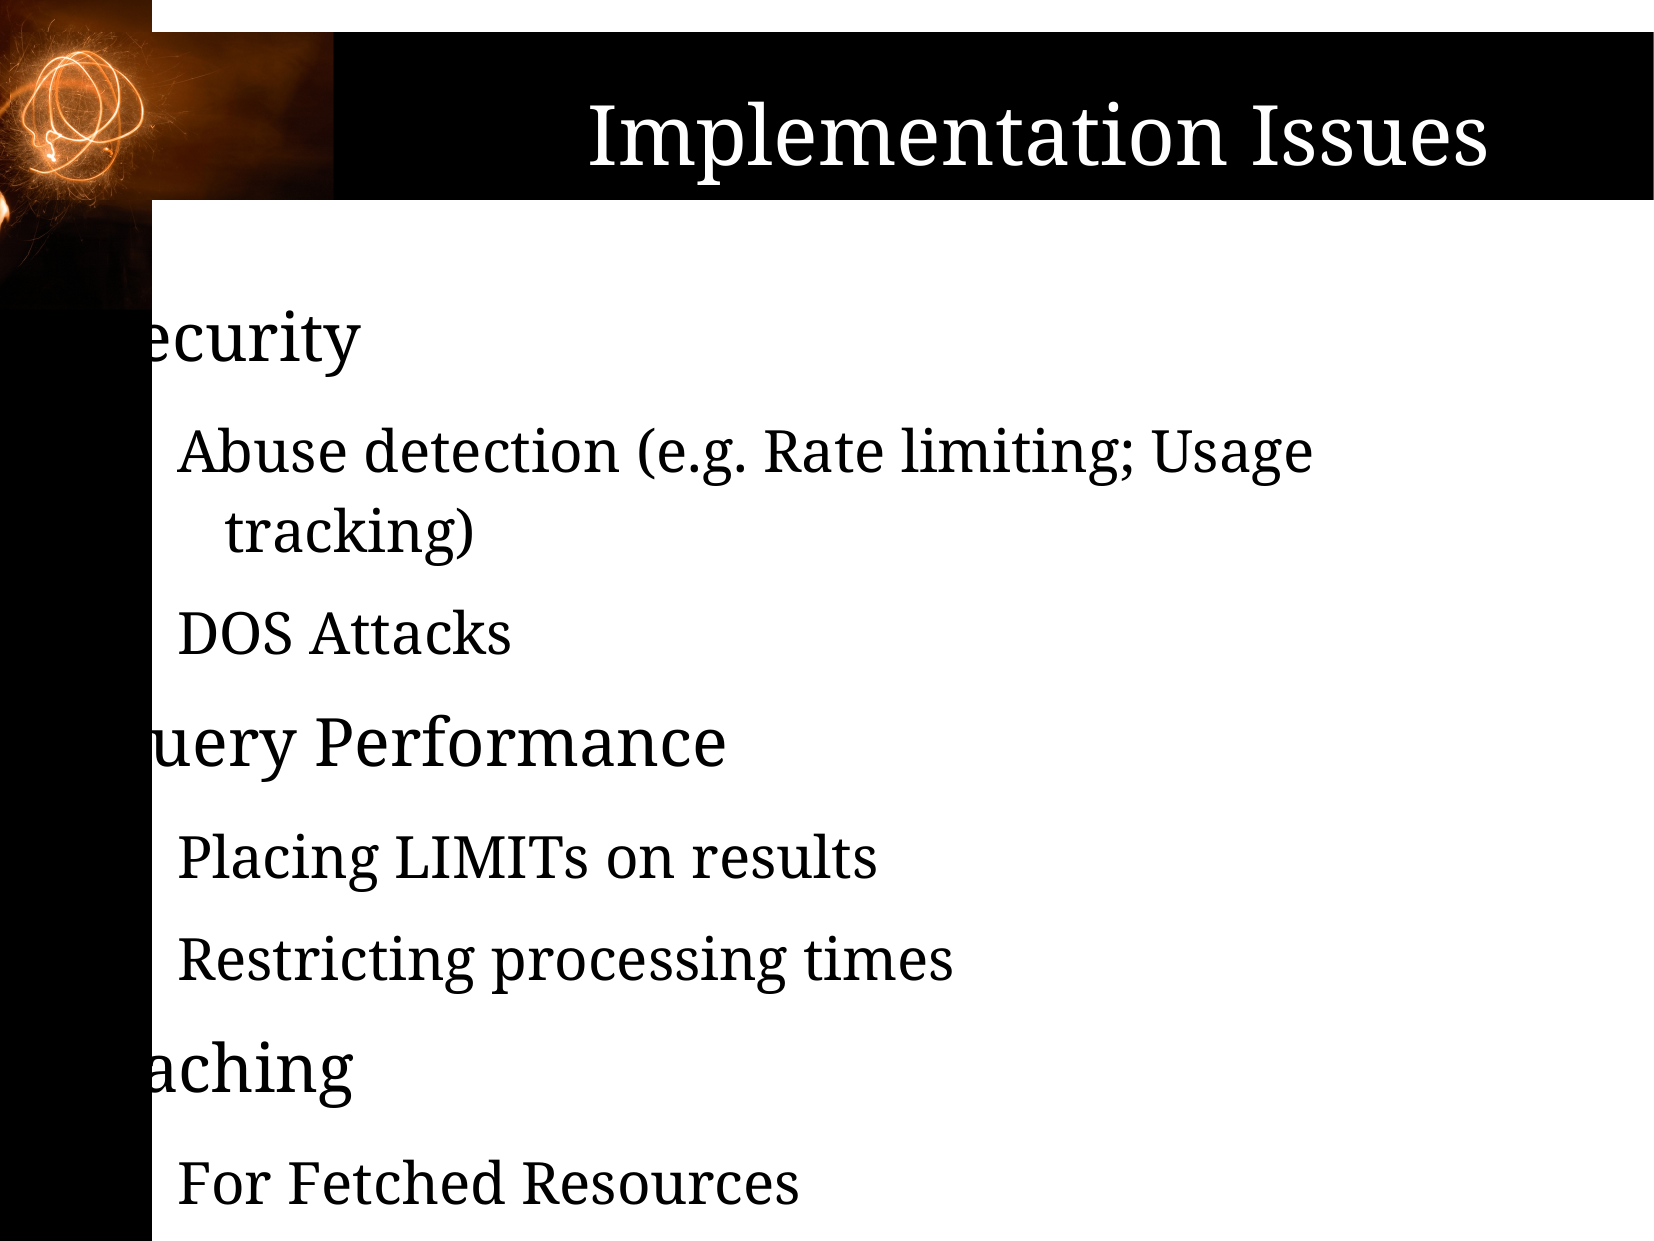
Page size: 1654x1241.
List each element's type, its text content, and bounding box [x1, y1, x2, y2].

title Implementation Issues [295, 29, 1654, 237]
picture [0, 0, 295, 1241]
list Security Abuse detection (e.g. Rate limiting; Usage tracking) DOS Attacks Query Performance Placing LIMITs on results Restricting processing times Caching For Fetched Resources [82, 290, 1571, 1109]
